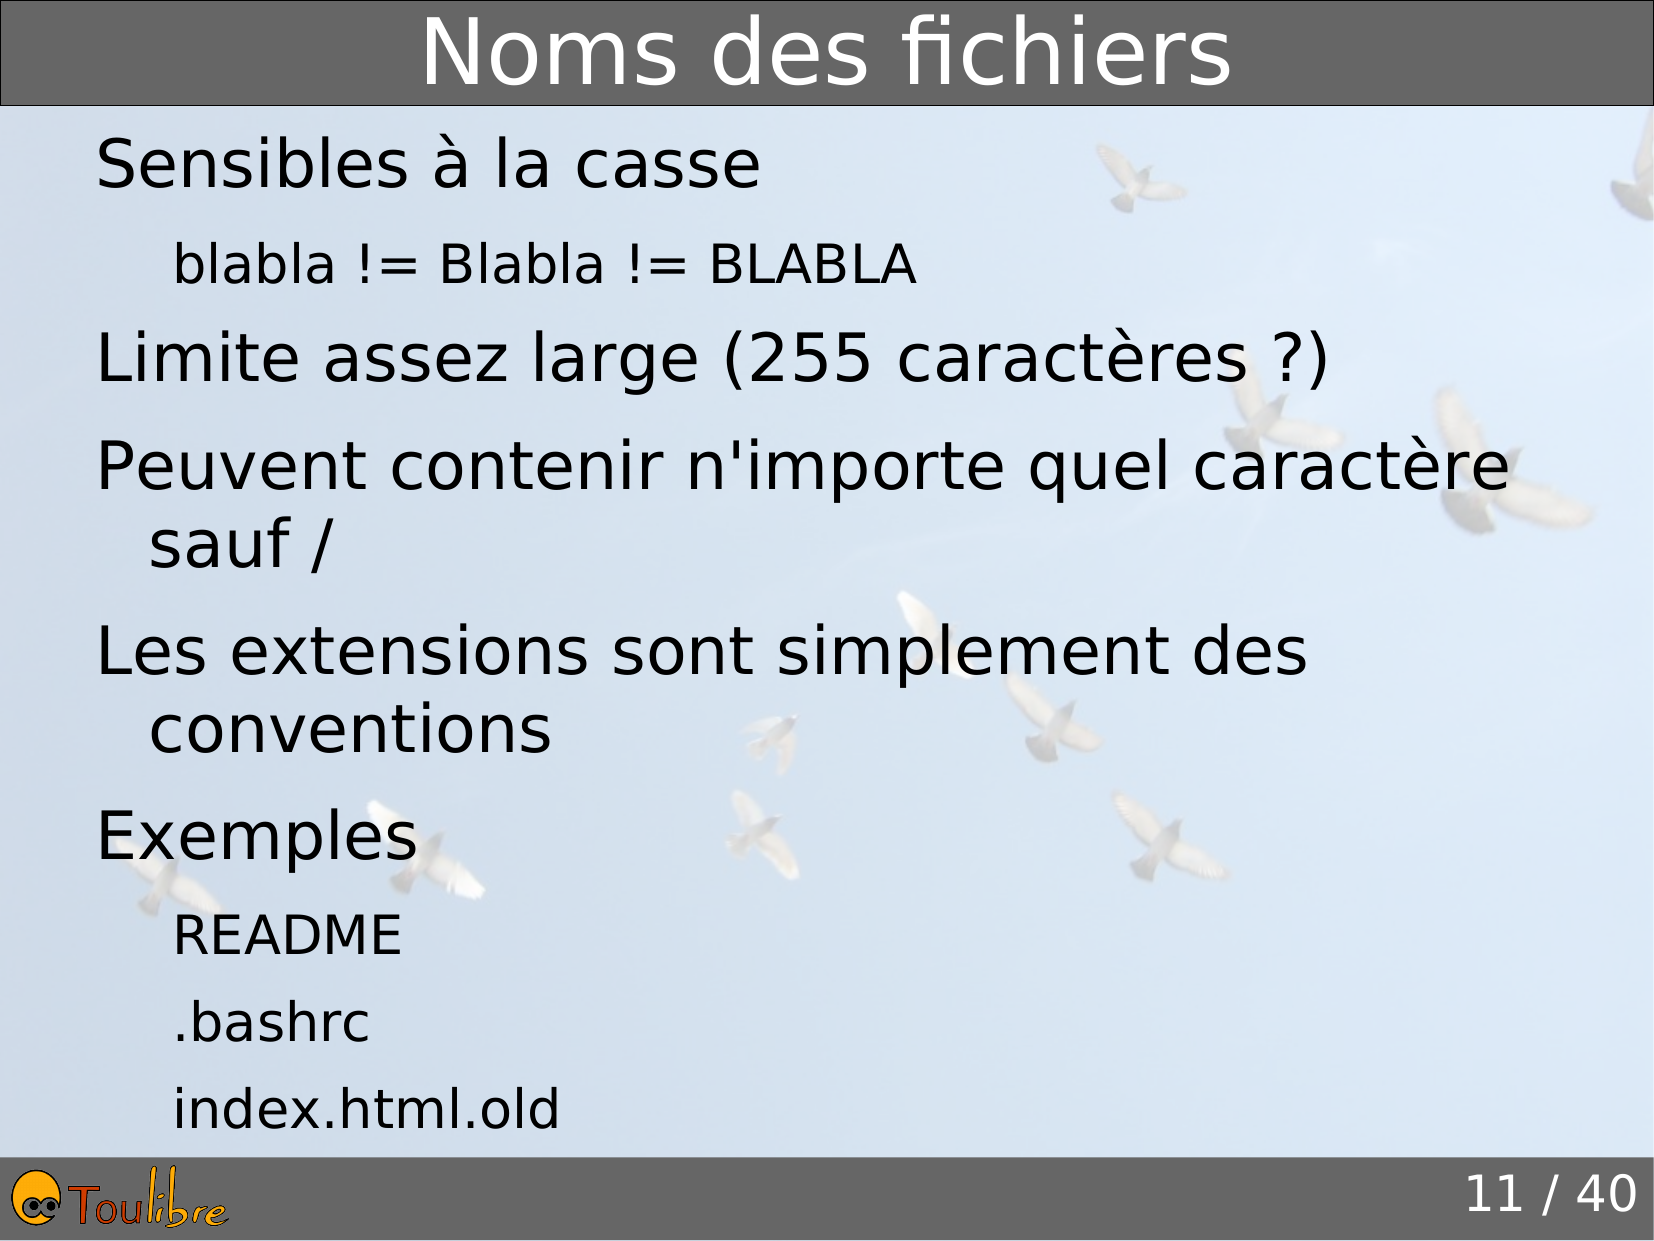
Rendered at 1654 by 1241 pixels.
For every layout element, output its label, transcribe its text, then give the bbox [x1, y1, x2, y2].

title Noms des fichiers [0, 0, 1654, 107]
picture [11, 1165, 229, 1228]
list Sensibles à la casse blabla != Blabla != BLABLA Limite assez large (255 caractères ?) Peuvent contenir n'importe quel caractère sauf / Les extensions sont simplement des conventions Exemples README .bashrc index.html.old [77, 125, 1567, 1142]
